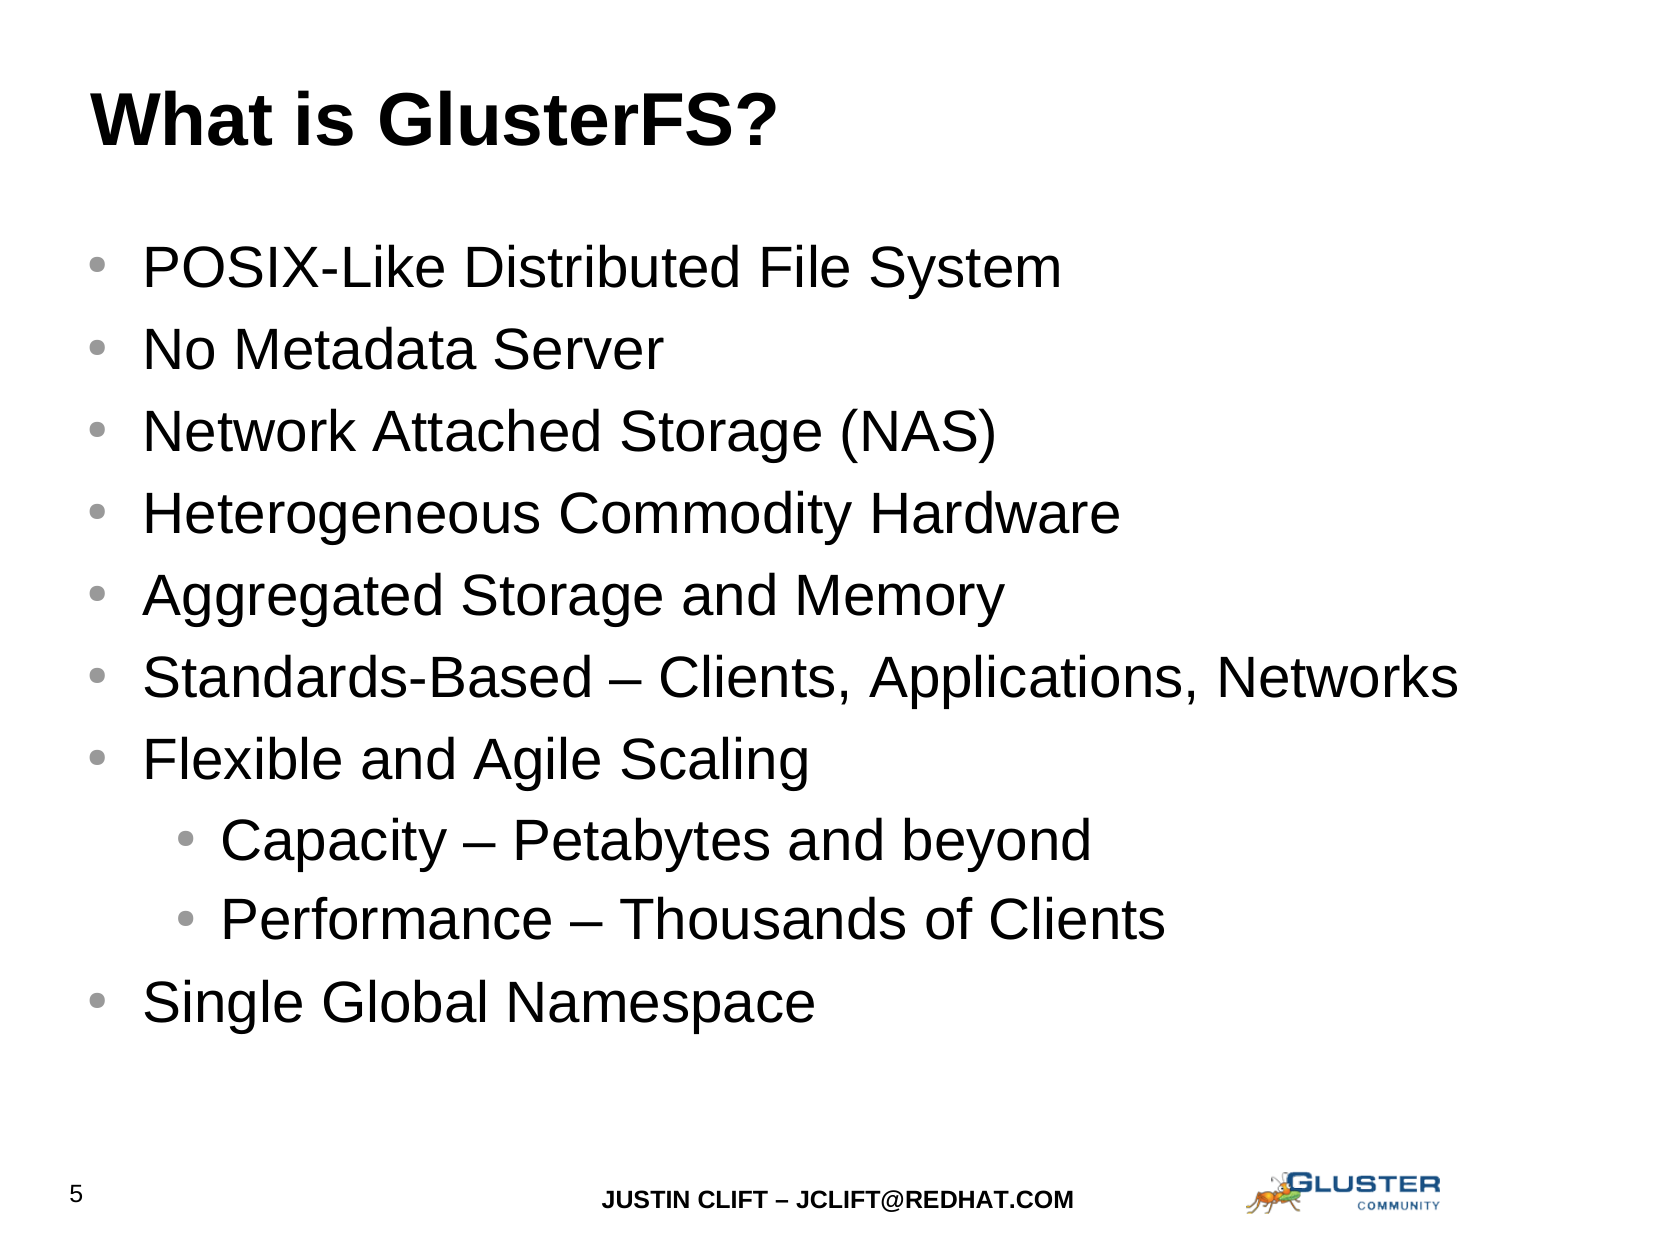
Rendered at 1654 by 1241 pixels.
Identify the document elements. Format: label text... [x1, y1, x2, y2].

list POSIX-Like Distributed File System No Metadata Server Network Attached Storage (NAS) Heterogeneous Commodity Hardware Aggregated Storage and Memory Standards-Based – Clients, Applications, Networks Flexible and Agile Scaling Capacity – Petabytes and beyond Performance – Thousands of Clients Single Global Namespace [86, 232, 1576, 1111]
picture [1246, 1170, 1440, 1215]
title What is GlusterFS? [90, 15, 1579, 223]
